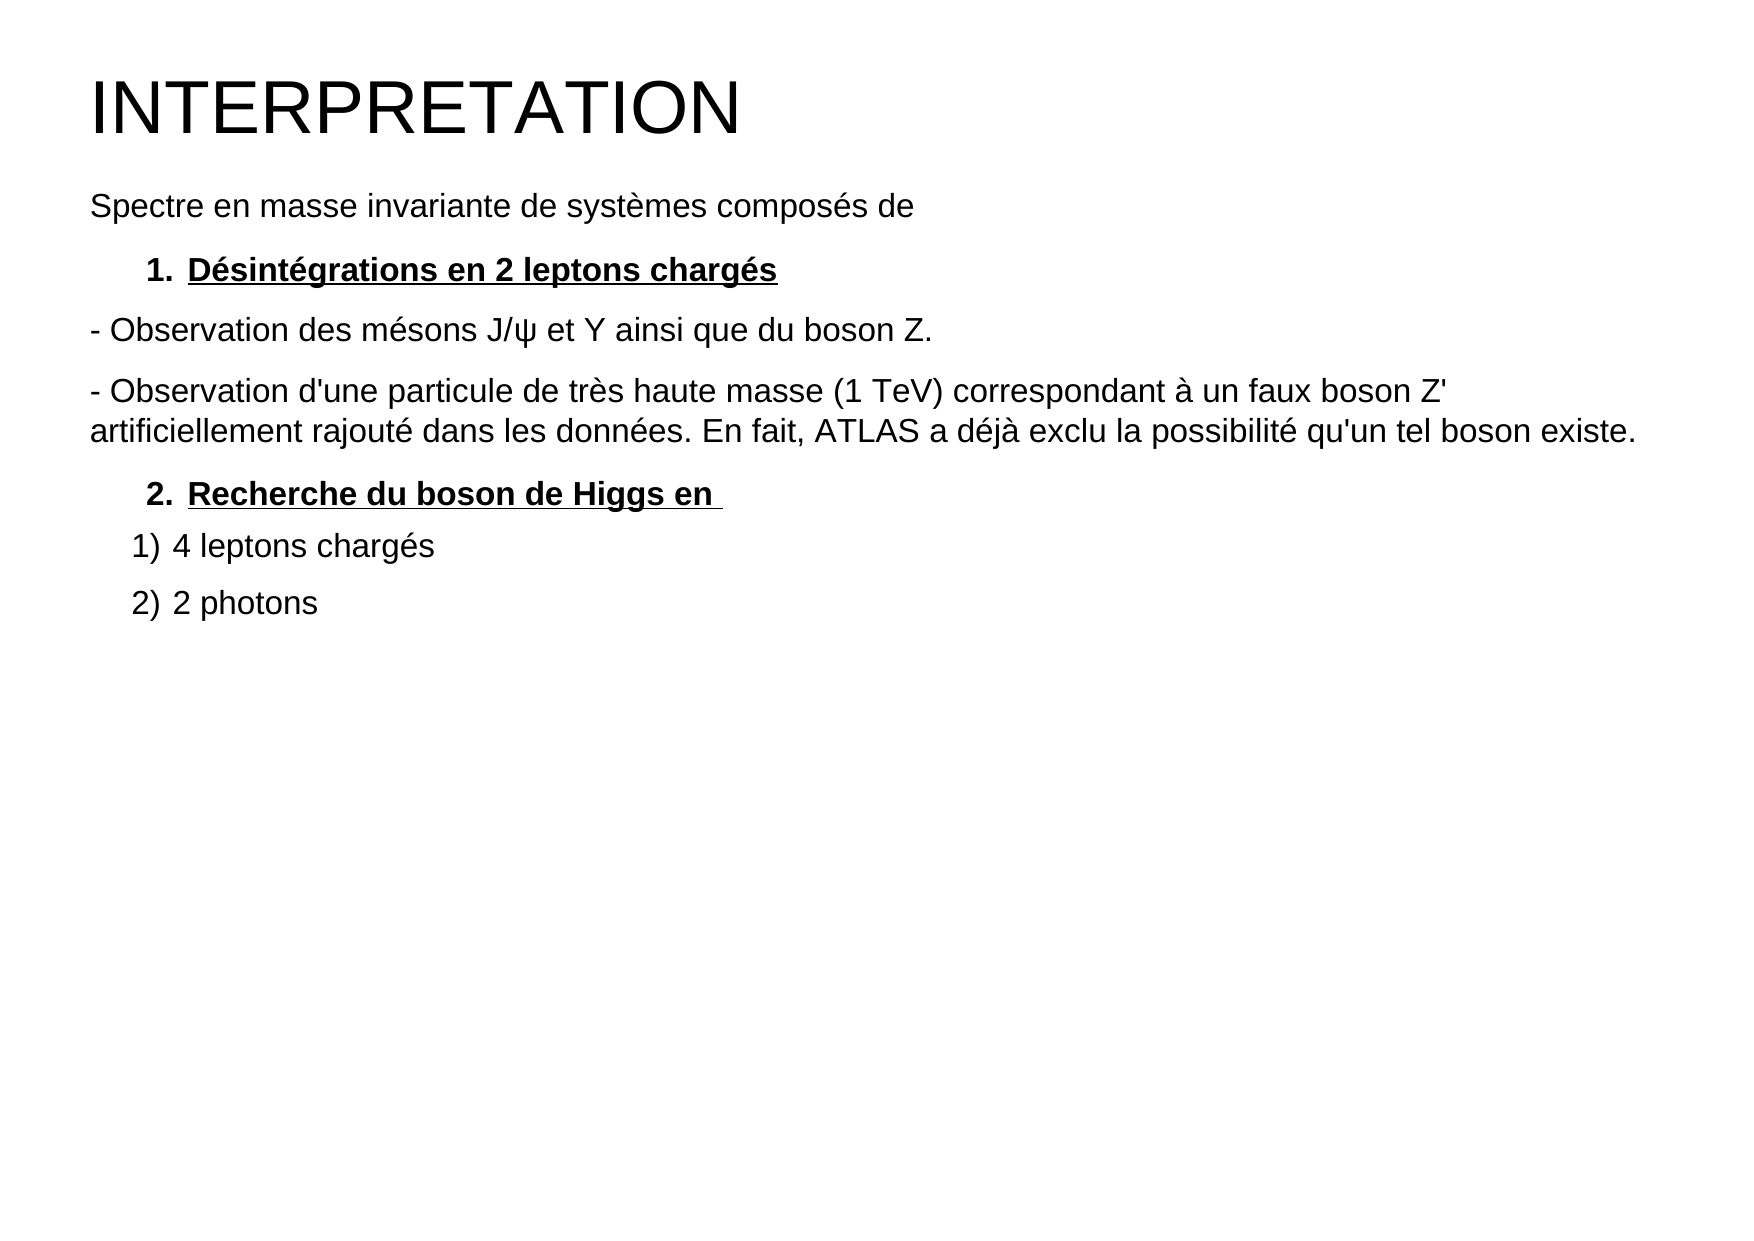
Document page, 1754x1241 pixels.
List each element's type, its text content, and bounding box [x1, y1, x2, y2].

title INTERPRETATION [75, 50, 1686, 157]
list Spectre en masse invariante de systèmes composés de Désintégrations en 2 leptons chargés - Observation des mésons J/ψ et Υ ainsi que du boson Z. - Observation d'une particule de très haute masse (1 TeV) correspondant à un faux boson Z' artificiellement rajouté dans les données. En fait, ATLAS a déjà exclu la possibilité qu'un tel boson existe. Recherche du boson de Higgs en 4 leptons chargés 2 photons [75, 176, 1686, 918]
